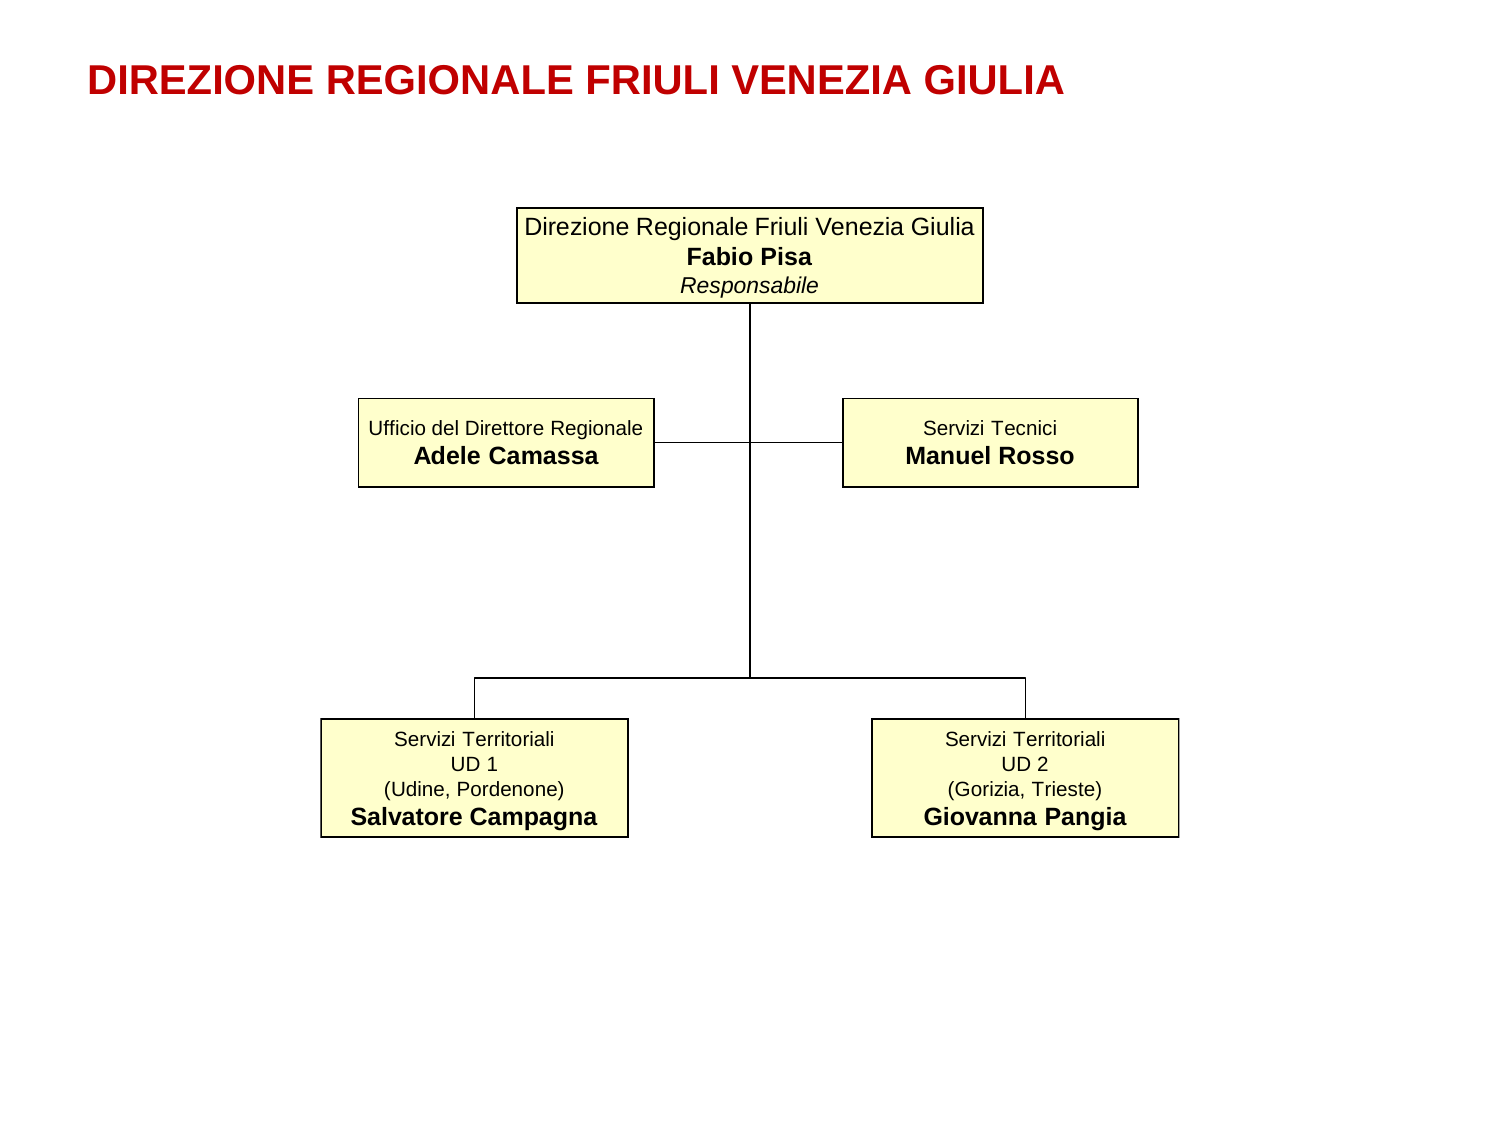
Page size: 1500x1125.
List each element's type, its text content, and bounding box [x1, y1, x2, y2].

title DIREZIONE REGIONALE FRIULI VENEZIA GIULIA [72, 45, 1462, 128]
picture [320, 203, 1180, 846]
